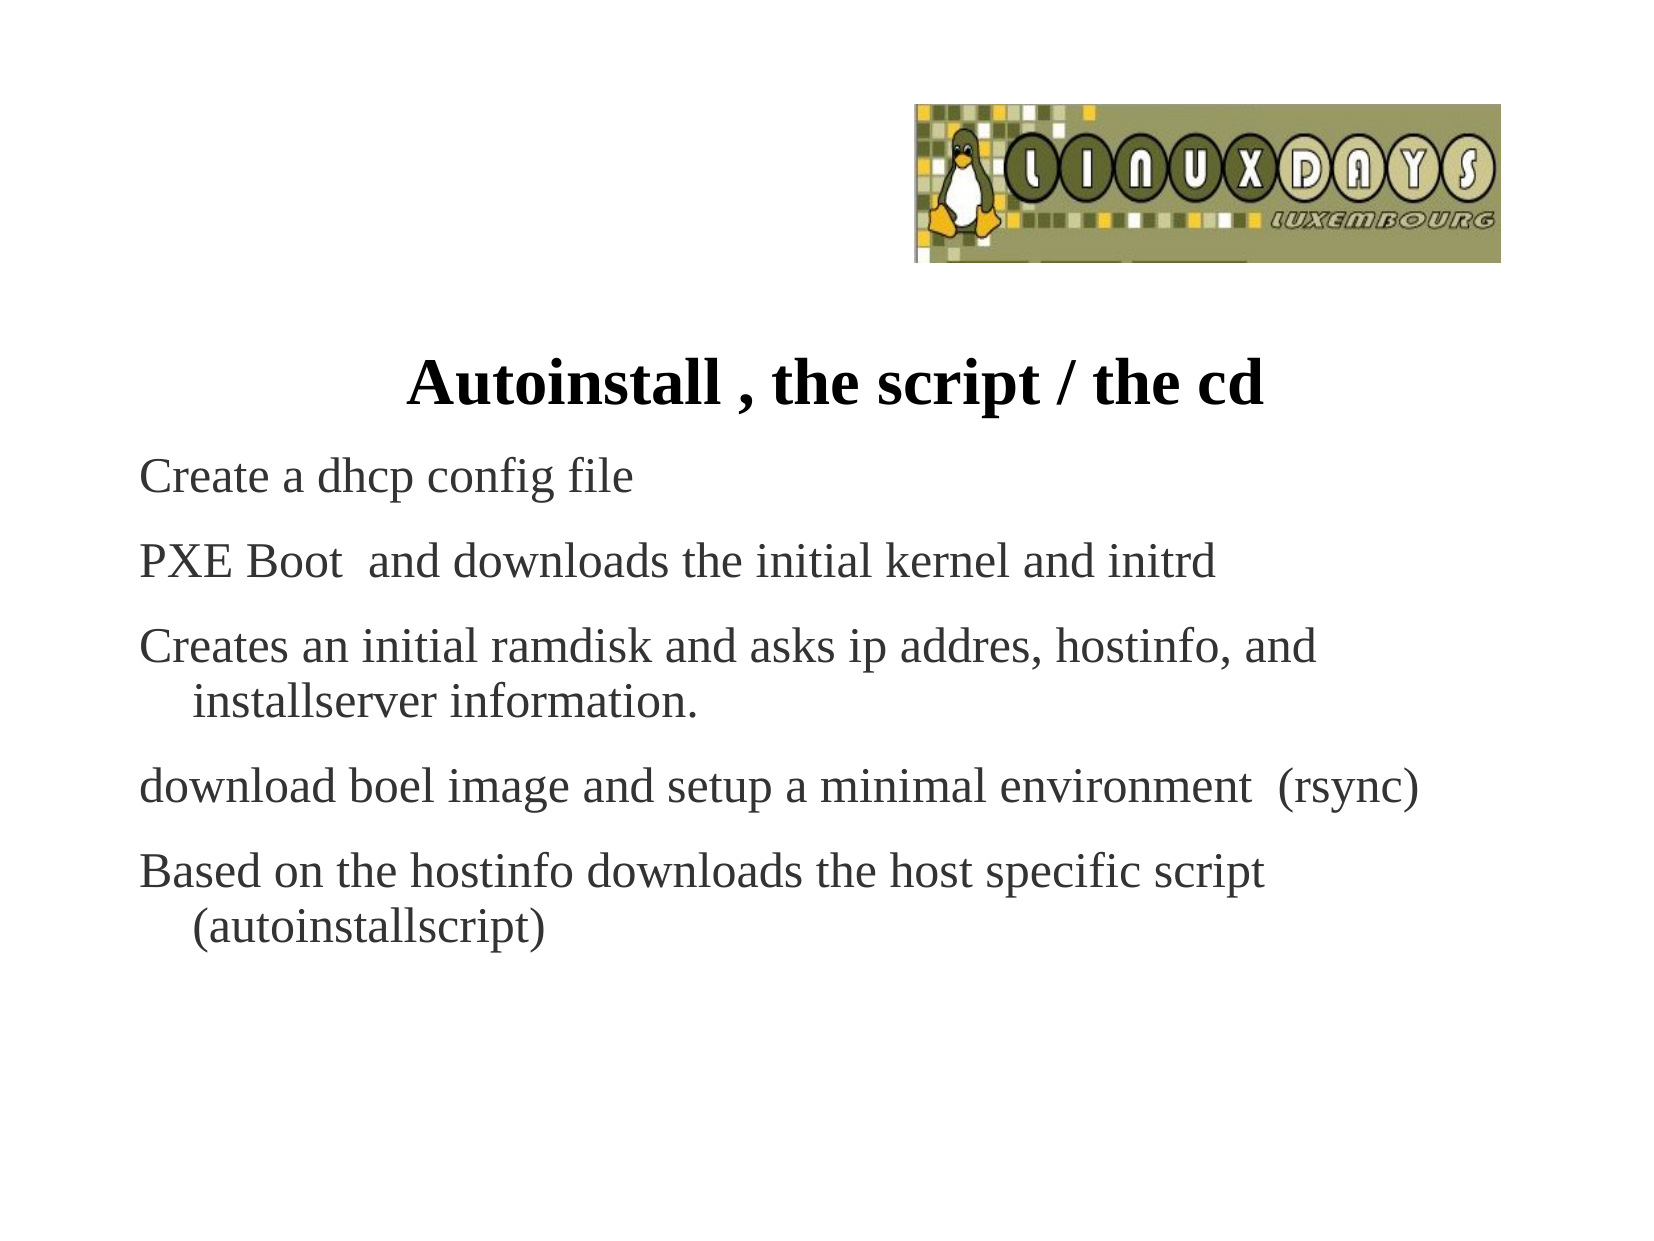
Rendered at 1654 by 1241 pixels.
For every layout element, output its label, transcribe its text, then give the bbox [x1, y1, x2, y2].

list Autoinstall , the script / the cd Create a dhcp config file PXE Boot and downloads the initial kernel and initrd Creates an initial ramdisk and asks ip addres, hostinfo, and installserver information. download boel image and setup a minimal environment (rsync) Based on the hostinfo downloads the host specific script (autoinstallscript) [121, 344, 1534, 1127]
picture [914, 104, 1501, 263]
